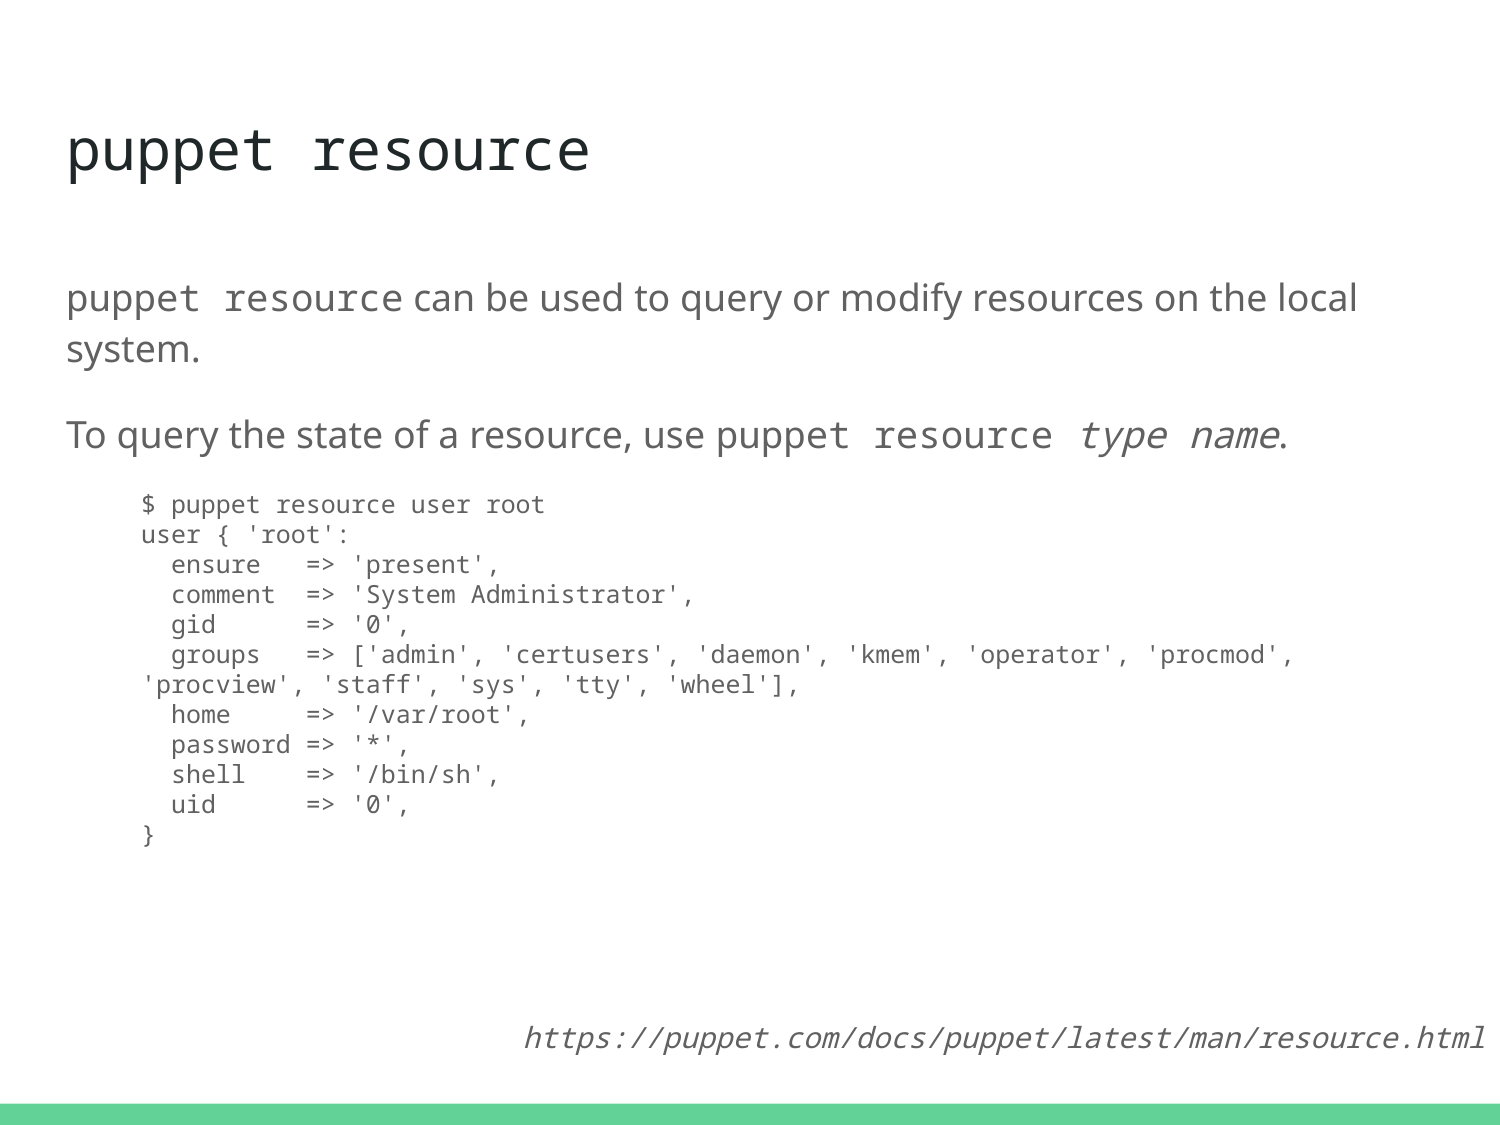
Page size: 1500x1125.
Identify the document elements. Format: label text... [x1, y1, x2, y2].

text_box https://puppet.com/docs/puppet/latest/man/resource.html [409, 999, 1500, 1107]
list puppet resource can be used to query or modify resources on the local system. To query the state of a resource, use puppet resource type name. $ puppet resource user root user { 'root': ensure => 'present', comment => 'System Administrator', gid => '0', groups => ['admin', 'certusers', 'daemon', 'kmem', 'operator', 'procmod', 'procview', 'staff', 'sys', 'tty', 'wheel'], home => '/var/root', password => '*', shell => '/bin/sh', uid => '0', } [51, 252, 1449, 1000]
title puppet resource [51, 97, 1449, 223]
